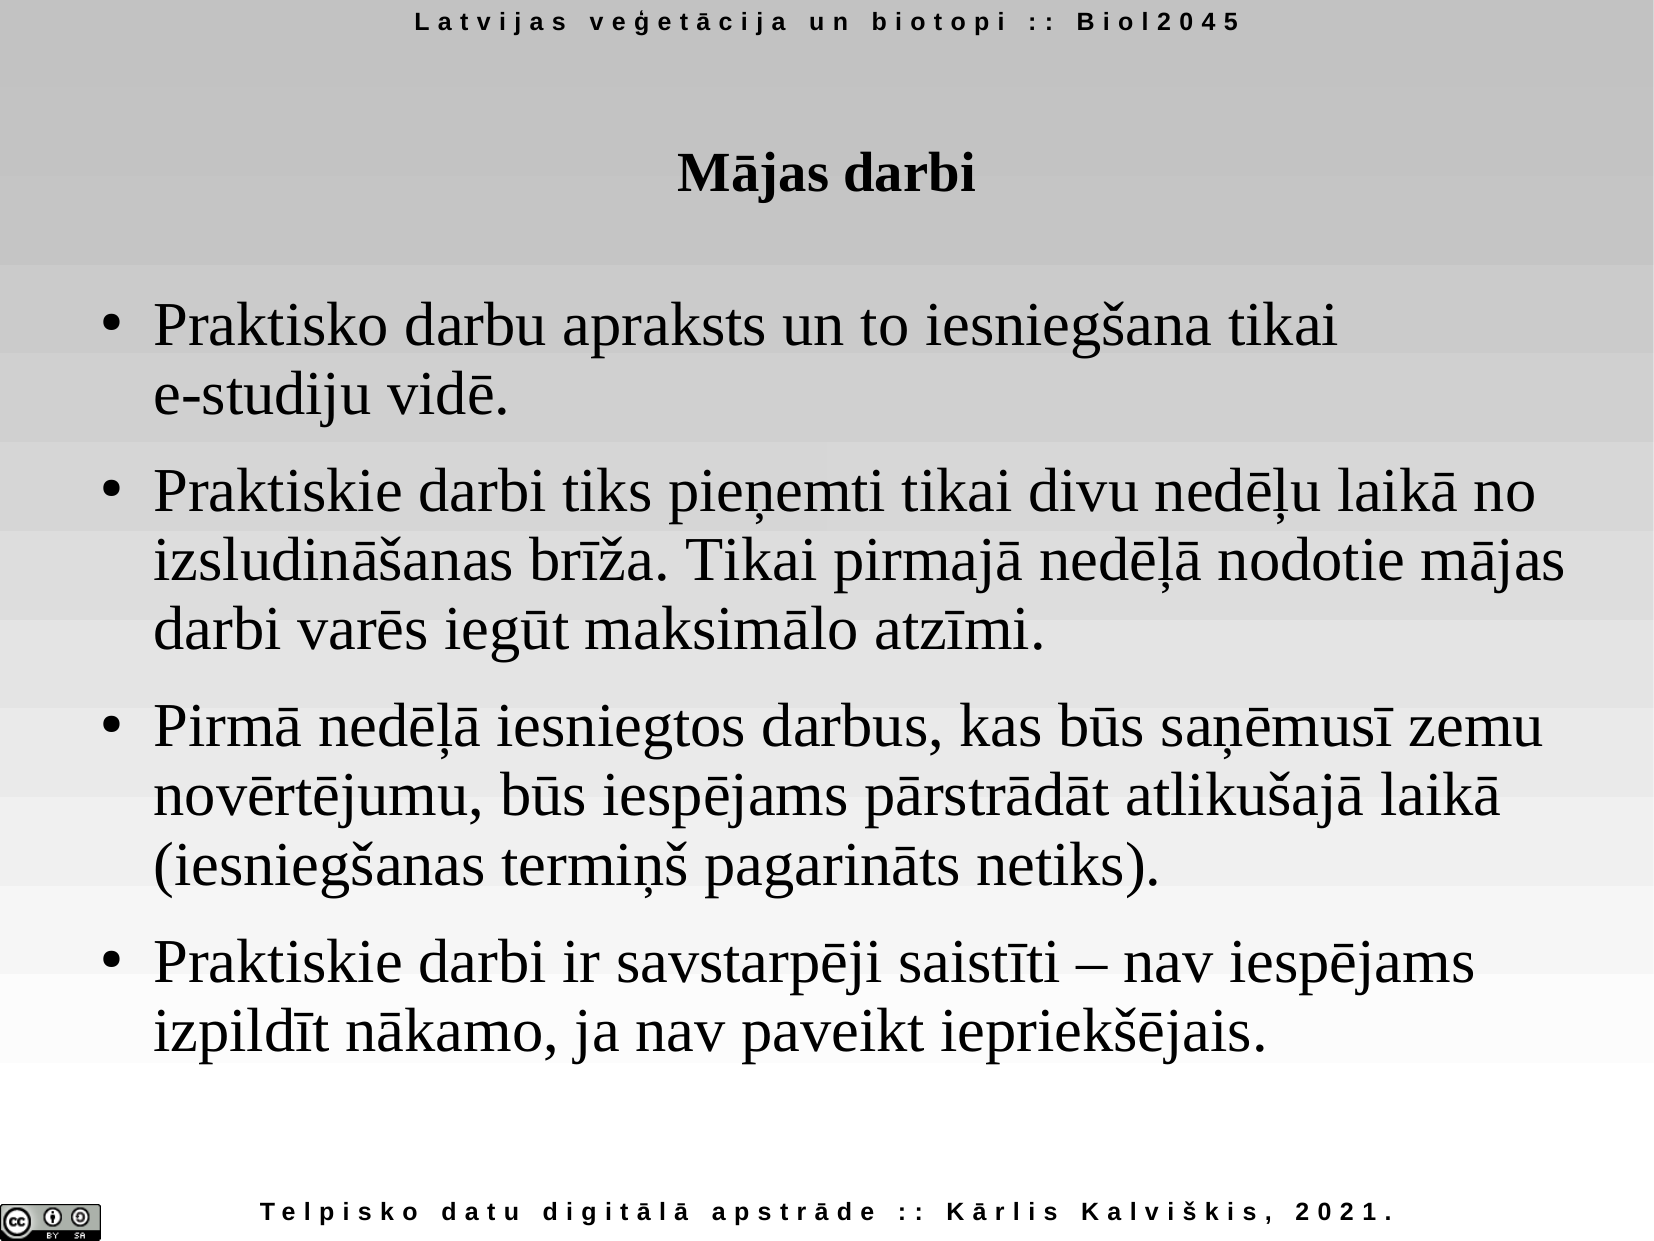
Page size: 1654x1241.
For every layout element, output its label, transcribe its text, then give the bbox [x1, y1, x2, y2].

list Praktisko darbu apraksts un to iesniegšana tikai e‑studiju vidē. Praktiskie darbi tiks pieņemti tikai divu nedēļu laikā no izsludināšanas brīža. Tikai pirmajā nedēļā nodotie mājas darbi varēs iegūt maksimālo atzīmi. Pirmā nedēļā iesniegtos darbus, kas būs saņēmusī zemu novērtējumu, būs iespējams pārstrādāt atlikušajā laikā (iesniegšanas termiņš pagarināts netiks). Praktiskie darbi ir savstarpēji saistīti – nav iespējams izpildīt nākamo, ja nav paveikt iepriekšējais. [82, 296, 1571, 1098]
title Mājas darbi [29, 49, 1625, 296]
picture [0, 0, 1654, 1241]
